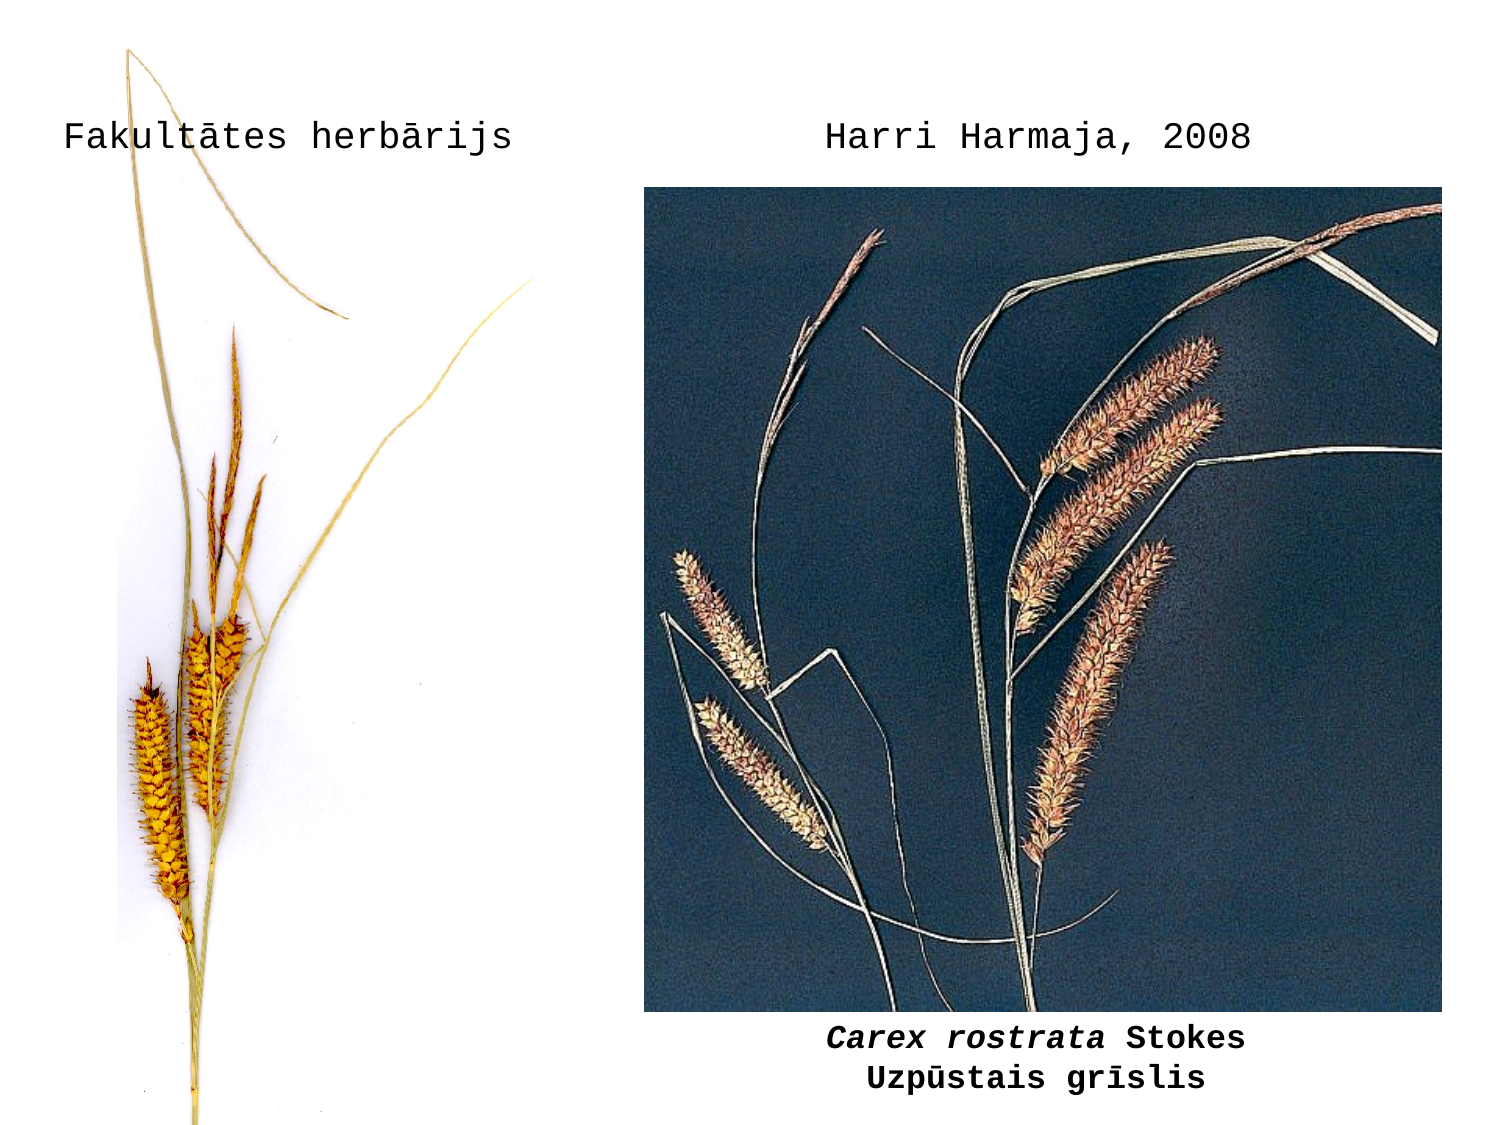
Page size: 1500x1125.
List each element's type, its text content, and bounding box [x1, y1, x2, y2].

text_box Carex rostrata Stokes Uzpūstais grīslis [811, 1007, 1262, 1103]
text_box Fakultātes herbārijs [48, 103, 529, 164]
text_box Harri Harmaja, 2008 [809, 103, 1268, 164]
picture [644, 187, 1442, 1012]
picture [117, 38, 532, 1125]
